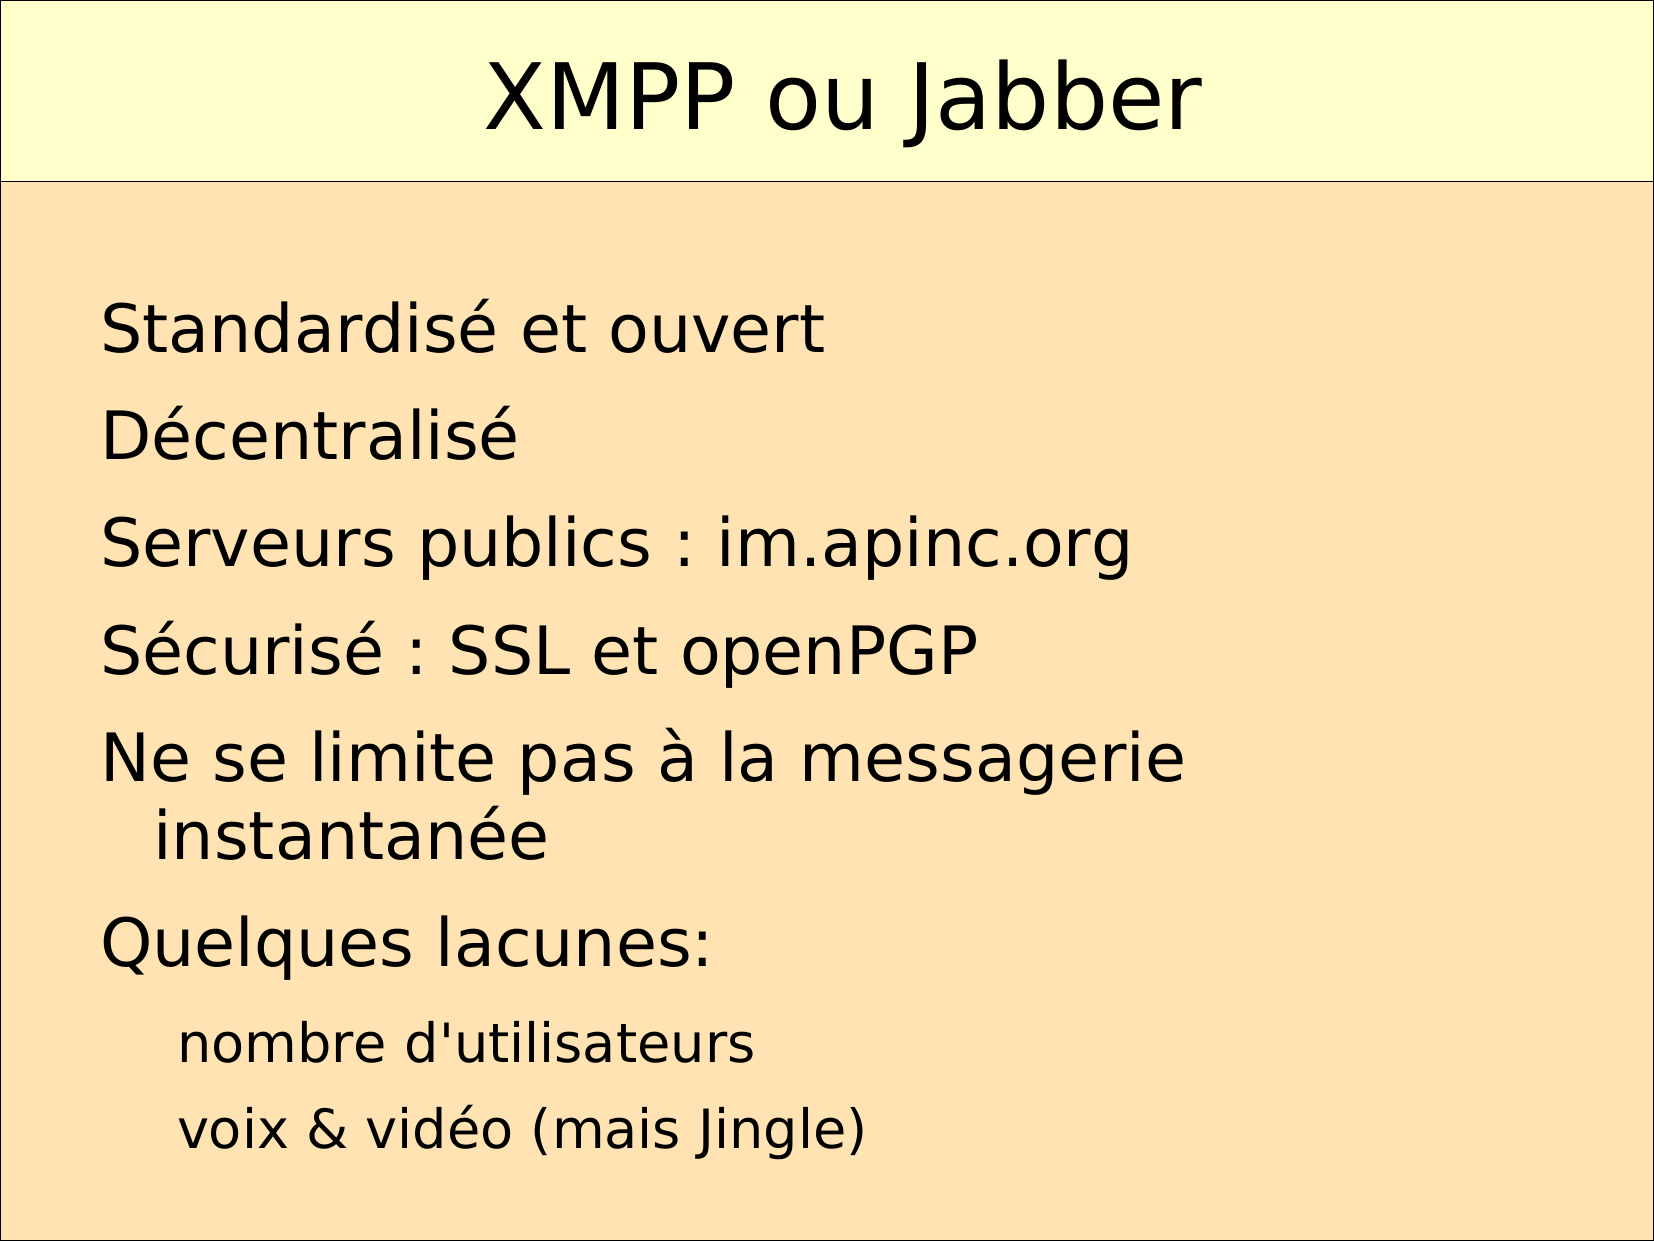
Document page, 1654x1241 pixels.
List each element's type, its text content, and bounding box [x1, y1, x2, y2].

list Standardisé et ouvert Décentralisé Serveurs publics : im.apinc.org Sécurisé : SSL et openPGP Ne se limite pas à la messagerie instantanée Quelques lacunes: nombre d'utilisateurs voix & vidéo (mais Jingle) [82, 290, 1571, 1162]
title XMPP ou Jabber [135, 37, 1552, 158]
